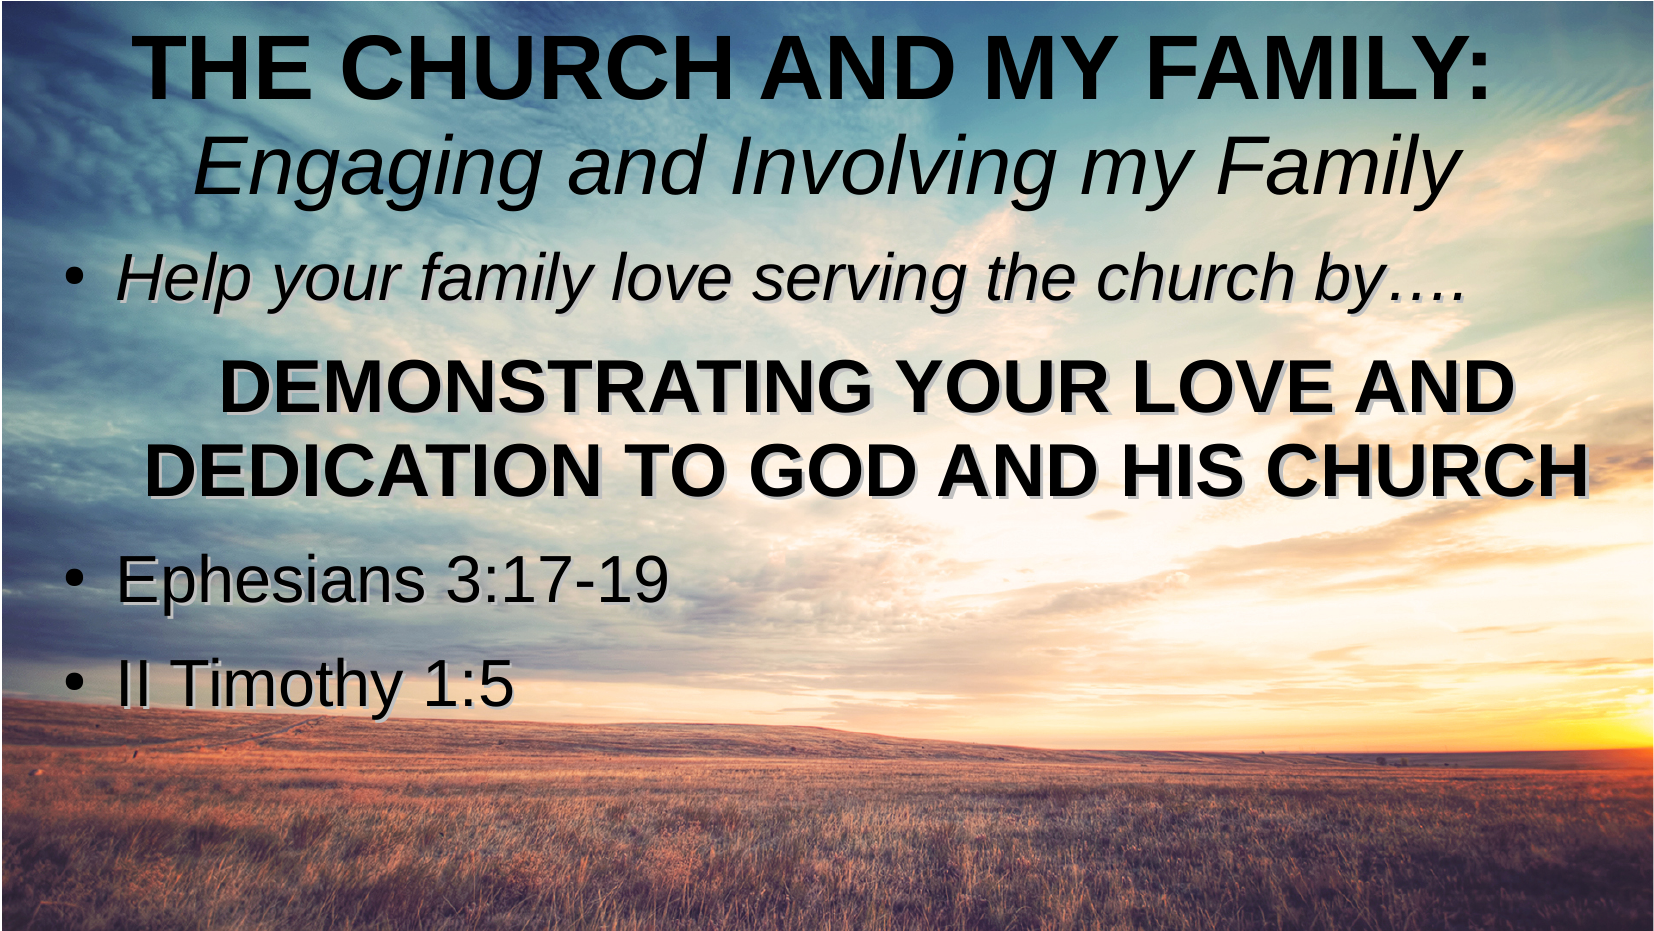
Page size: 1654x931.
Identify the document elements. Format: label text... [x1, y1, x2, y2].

list Help your family love serving the church by…. DEMONSTRATING YOUR LOVE AND DEDICATION TO GOD AND HIS CHURCH Ephesians 3:17-19 II Timothy 1:5 [45, 240, 1621, 901]
title THE CHURCH AND MY FAMILY: Engaging and Involving my Family [82, 16, 1571, 213]
picture [2, 1, 1654, 931]
